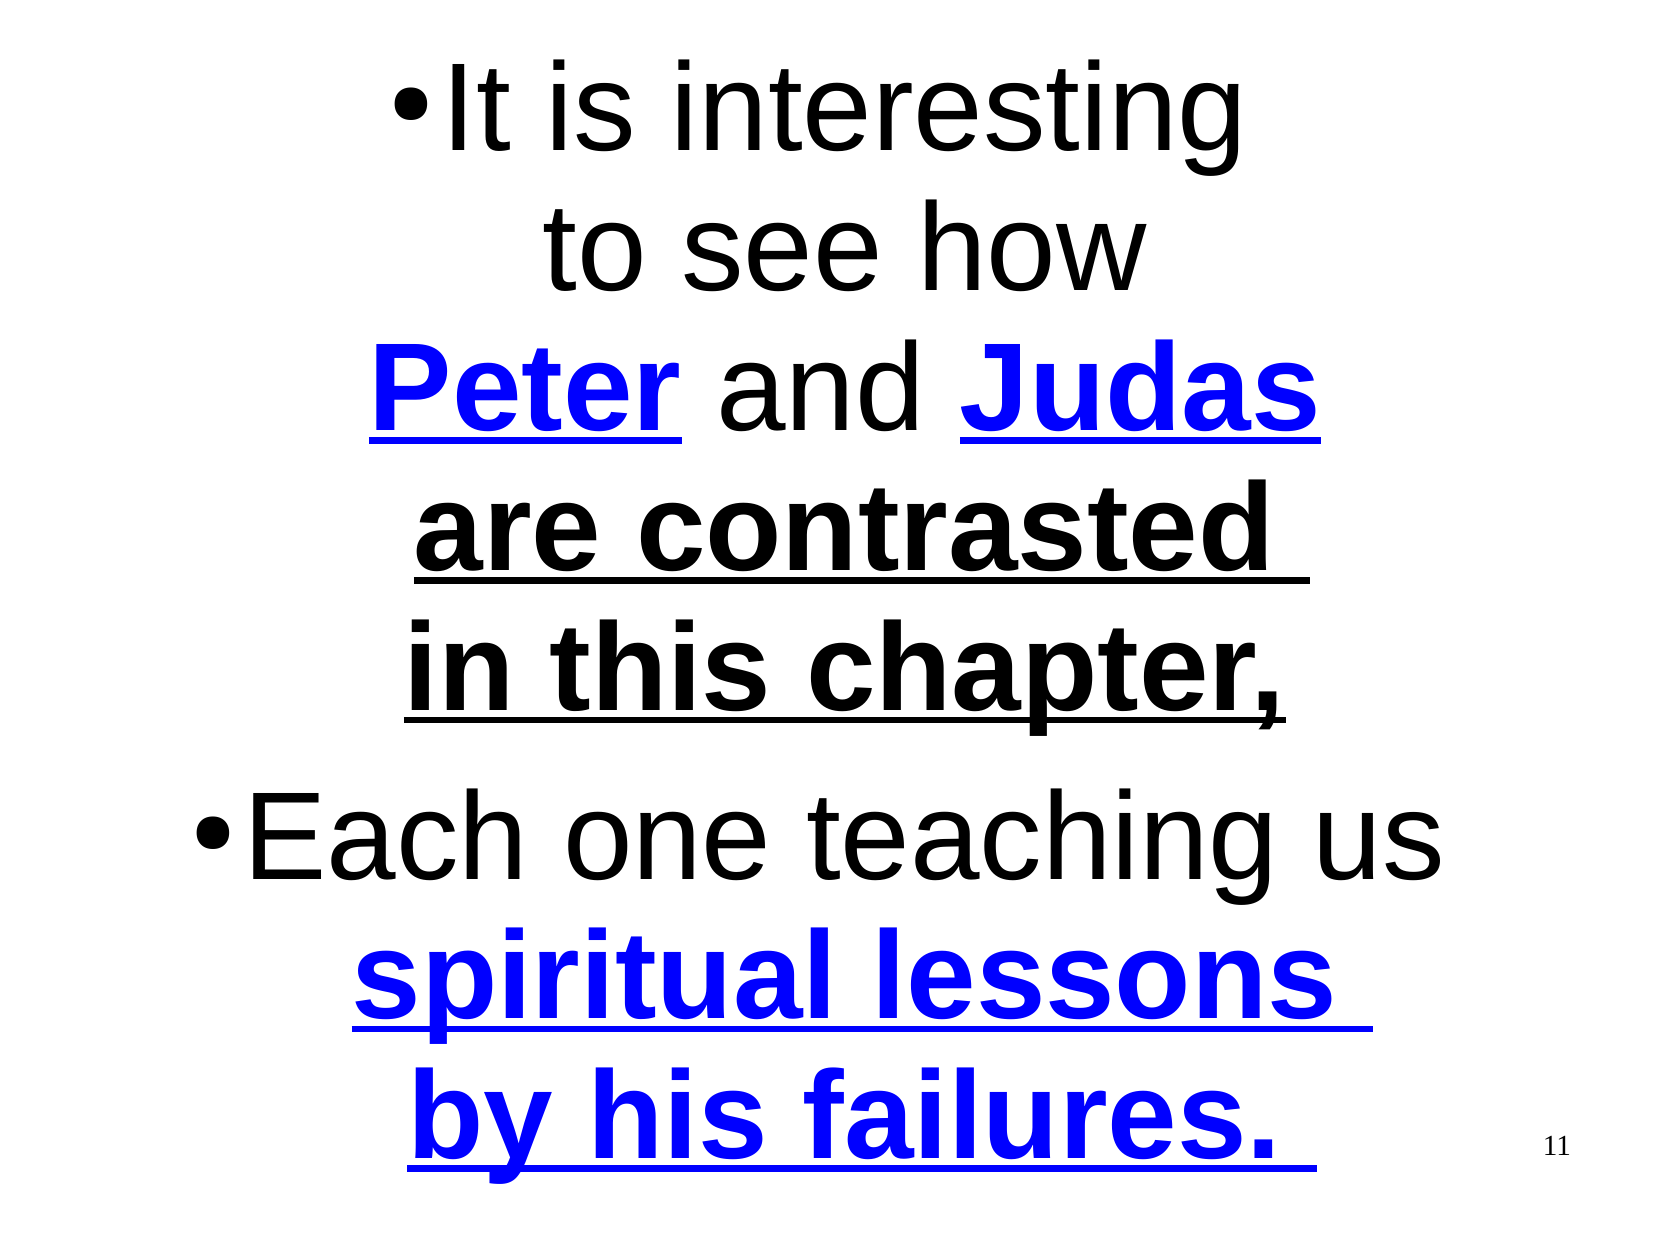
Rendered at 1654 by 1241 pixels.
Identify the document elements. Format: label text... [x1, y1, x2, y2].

list It is interesting to see how Peter and Judas are contrasted in this chapter, Each one teaching us spiritual lessons by his failures. [82, 37, 1571, 1201]
